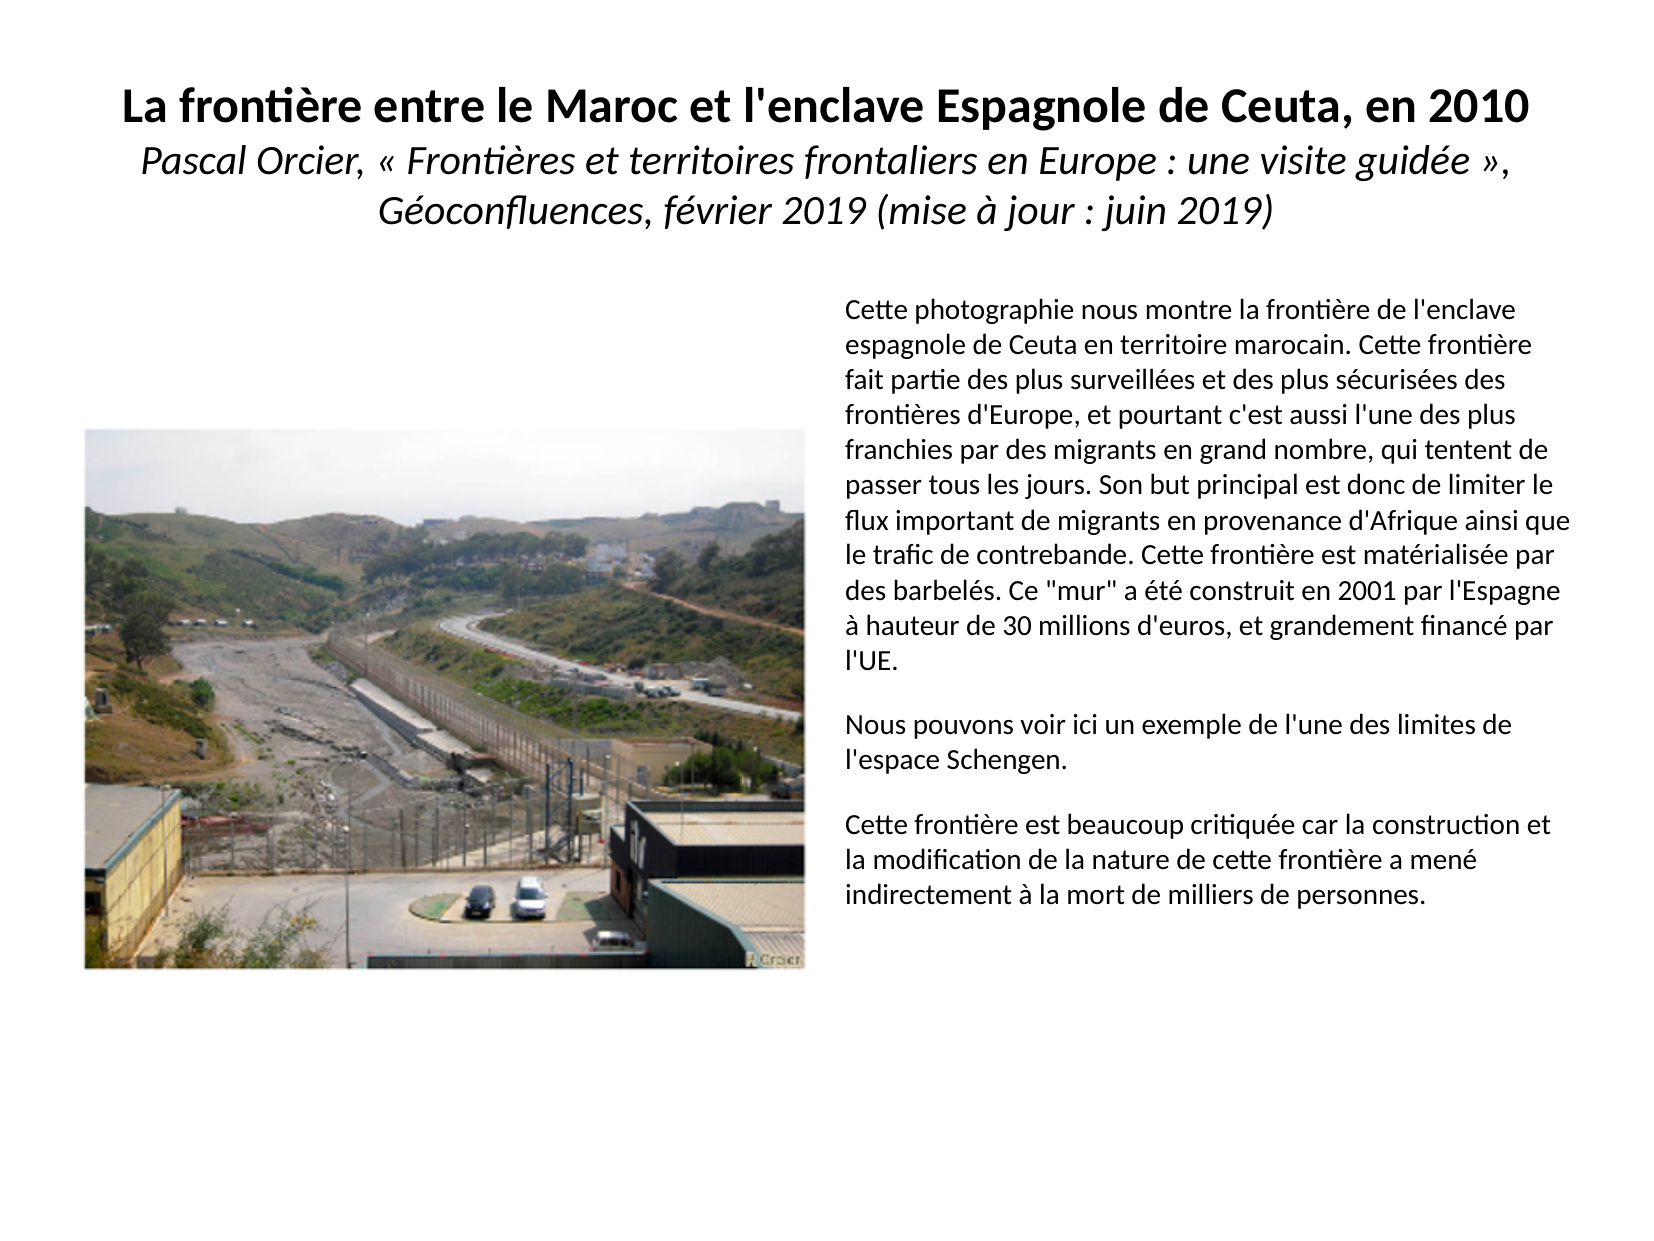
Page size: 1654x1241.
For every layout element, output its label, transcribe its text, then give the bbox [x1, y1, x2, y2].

picture [82, 427, 809, 972]
title La frontière entre le Maroc et l'enclave Espagnole de Ceuta, en 2010 Pascal Orcier, « Frontières et territoires frontaliers en Europe : une visite guidée », Géoconfluences, février 2019 (mise à jour : juin 2019) [82, 45, 1571, 261]
list Cette photographie nous montre la frontière de l'enclave espagnole de Ceuta en territoire marocain. Cette frontière fait partie des plus surveillées et des plus sécurisées des frontières d'Europe, et pourtant c'est aussi l'une des plus franchies par des migrants en grand nombre, qui tentent de passer tous les jours. Son but principal est donc de limiter le flux important de migrants en provenance d'Afrique ainsi que le trafic de contrebande. Cette frontière est matérialisée par des barbelés. Ce "mur" a été construit en 2001 par l'Espagne à hauteur de 30 millions d'euros, et grandement financé par l'UE. Nous pouvons voir ici un exemple de l'une des limites de l'espace Schengen. Cette frontière est beaucoup critiquée car la construction et la modification de la nature de cette frontière a mené indirectement à la mort de milliers de personnes. [845, 290, 1572, 1109]
